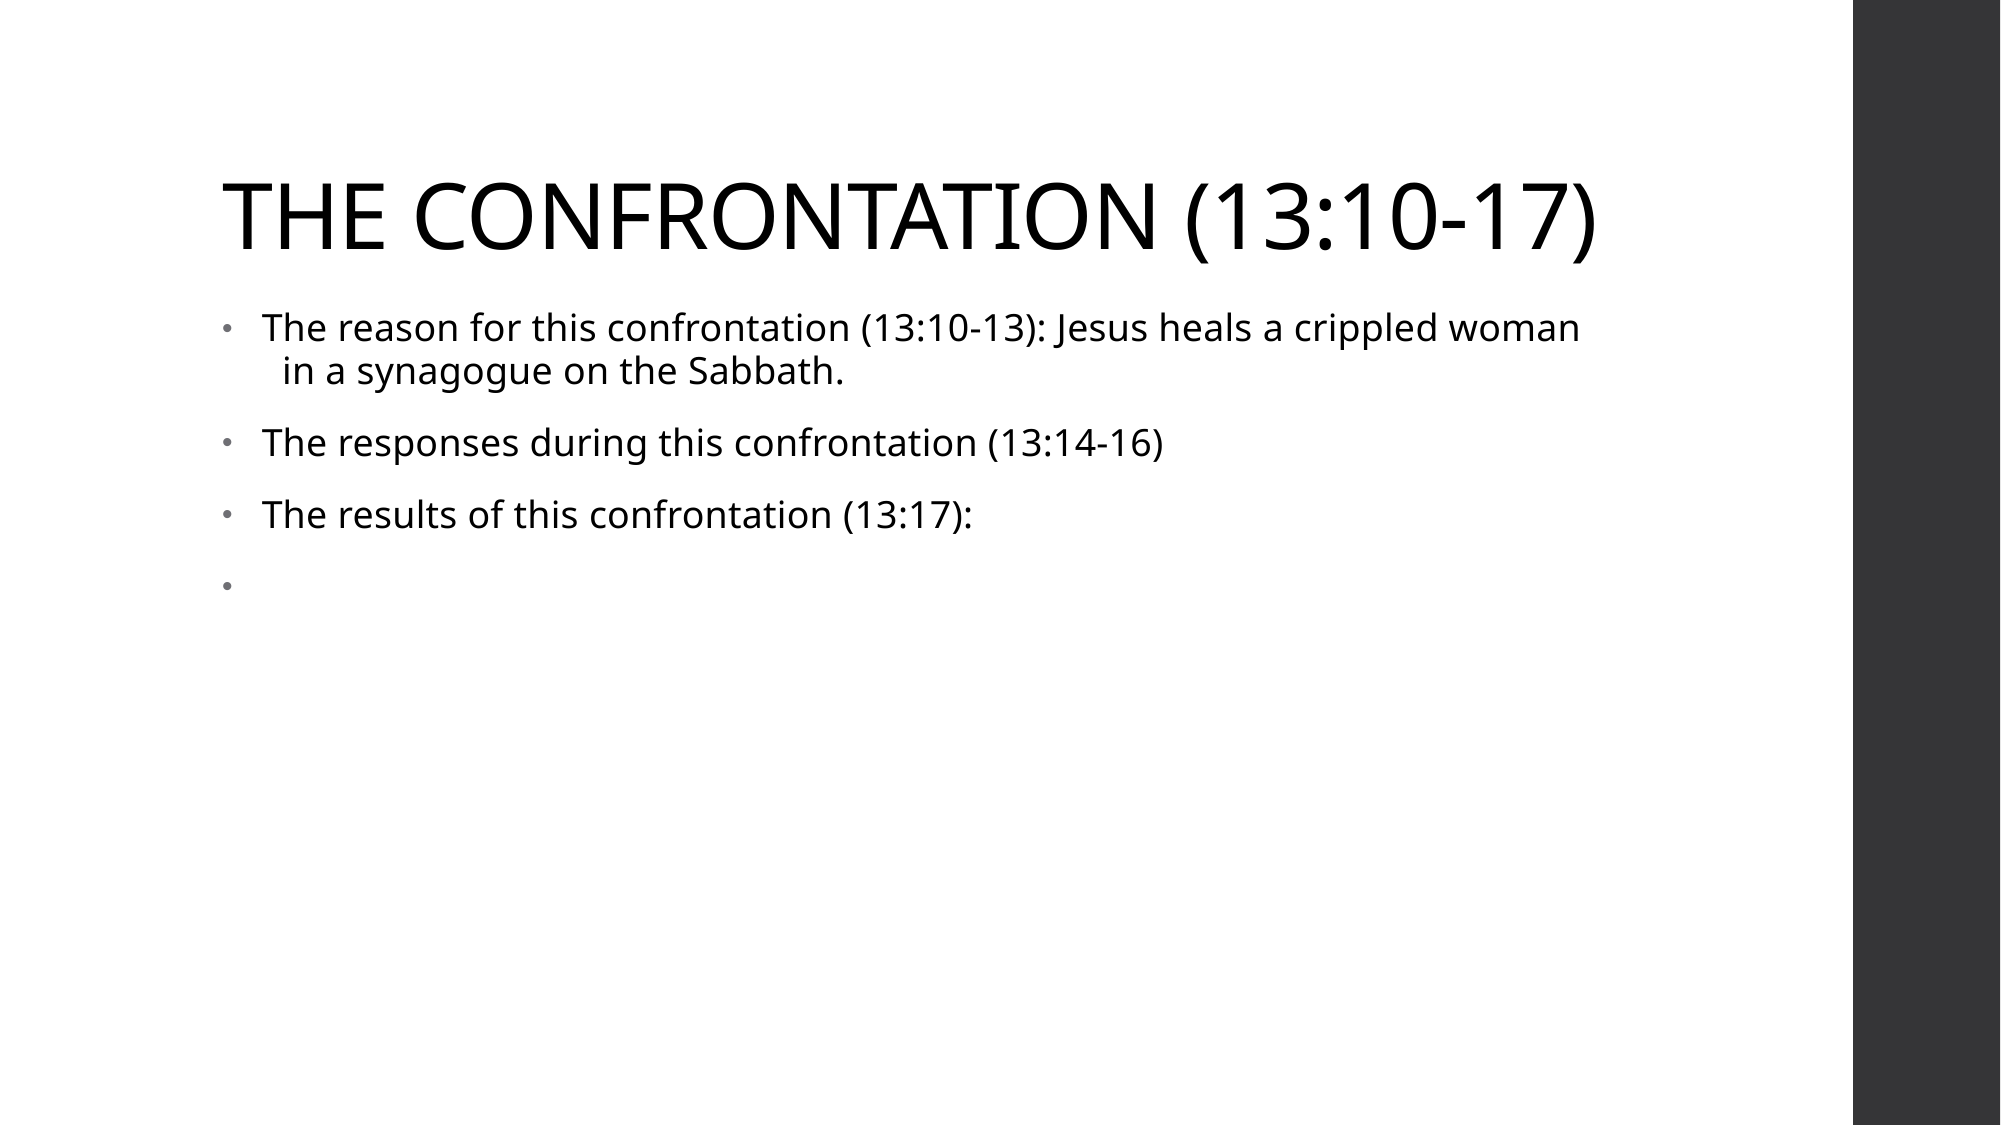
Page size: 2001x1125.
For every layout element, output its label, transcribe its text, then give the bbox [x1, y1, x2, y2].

title THE CONFRONTATION (13:10-17) [206, 60, 1797, 278]
list The reason for this confrontation (13:10-13): Jesus heals a crippled woman in a synagogue on the Sabbath. The responses during this confrontation (13:14-16) The results of this confrontation (13:17): [206, 299, 1617, 1014]
